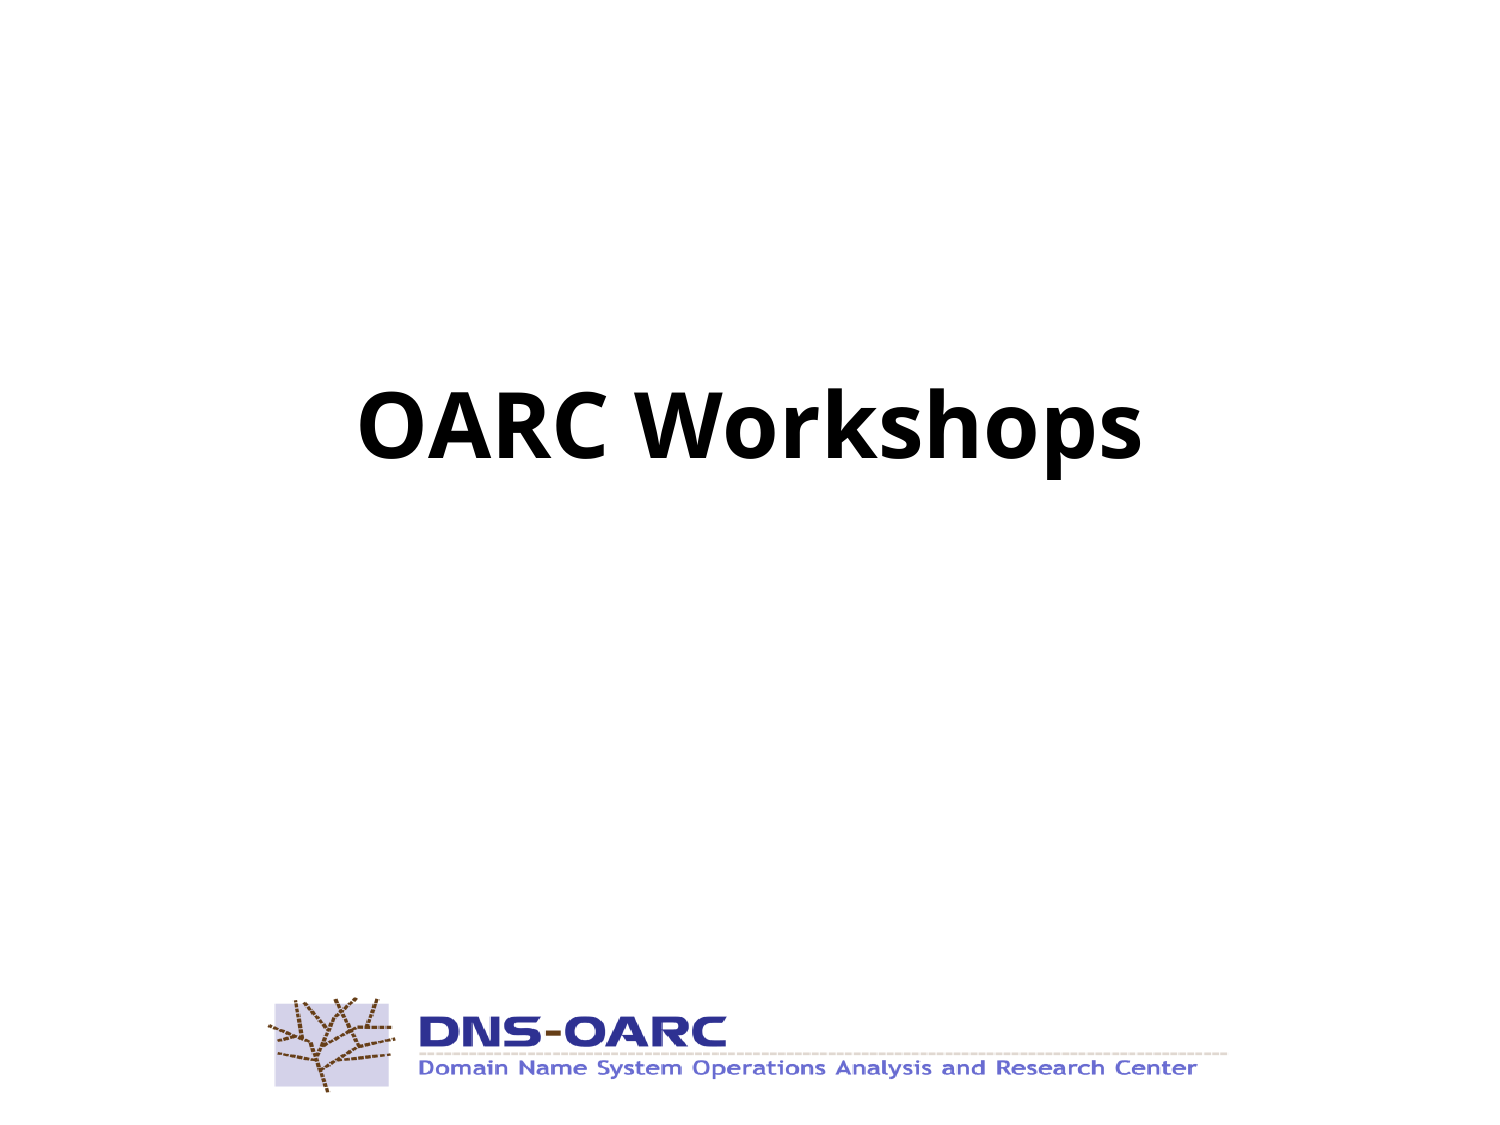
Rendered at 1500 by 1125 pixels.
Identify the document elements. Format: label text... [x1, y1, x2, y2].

text_box OARC Workshops [75, 44, 1426, 916]
picture [214, 991, 1259, 1099]
